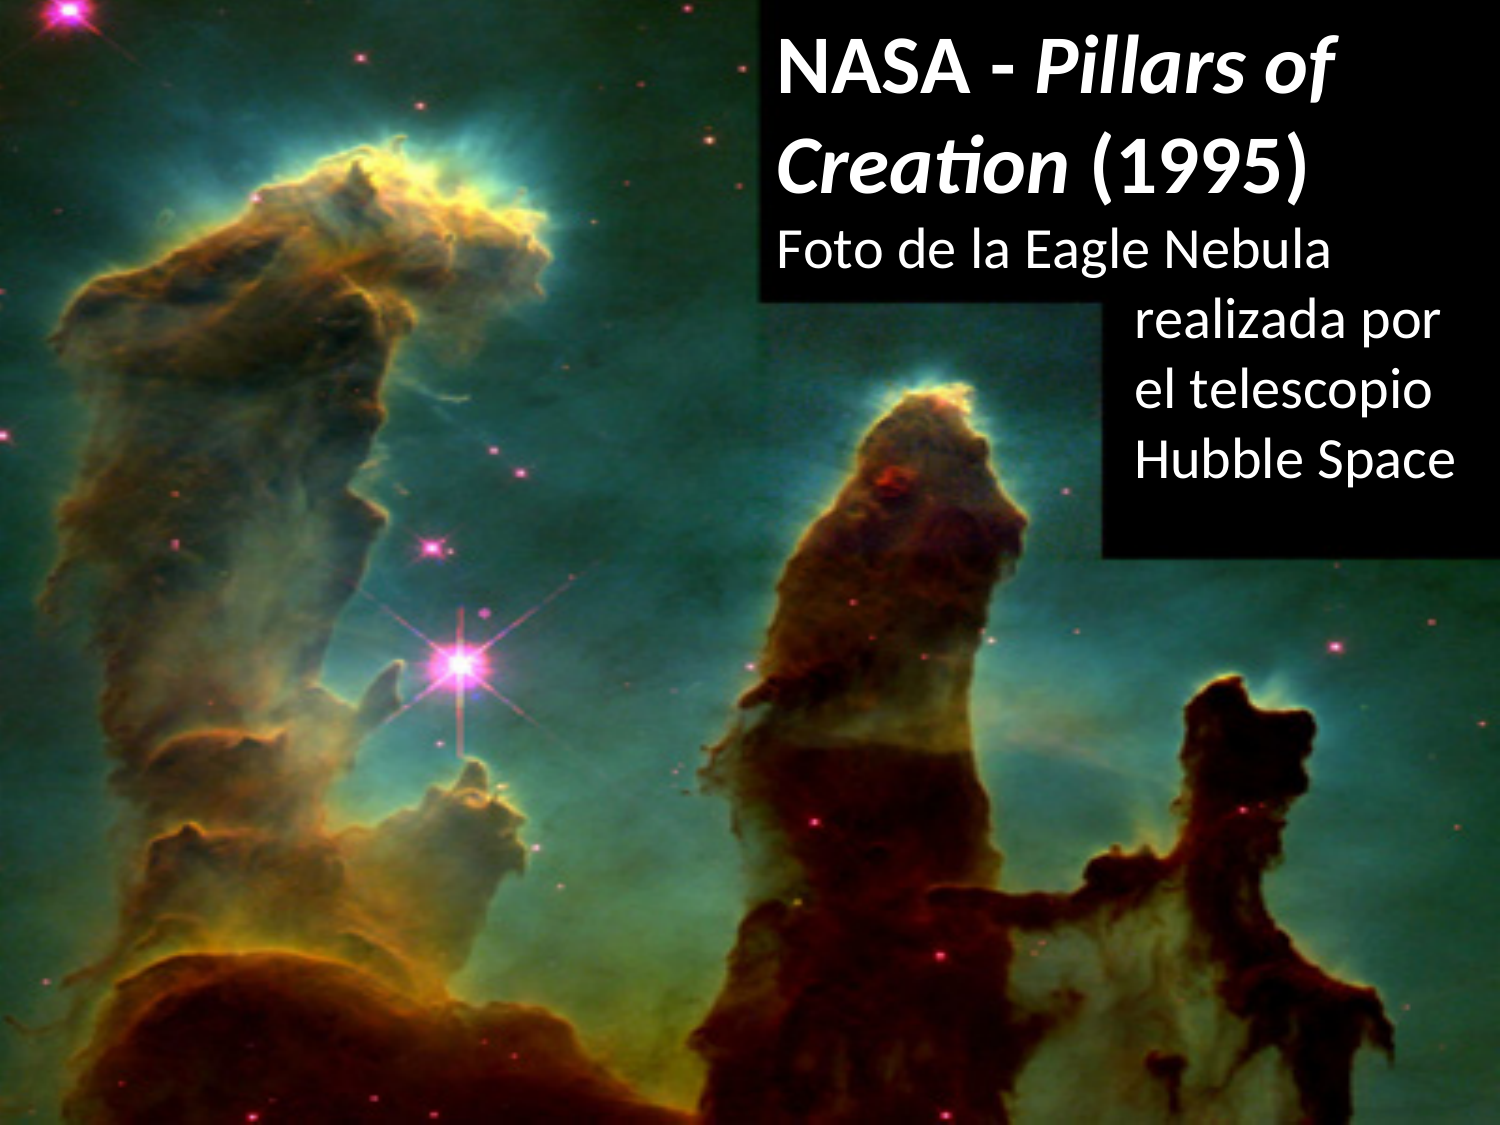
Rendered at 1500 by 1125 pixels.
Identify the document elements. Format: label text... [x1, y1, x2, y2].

text_box NASA - Pillars of Creation (1995) Foto de la Eagle Nebula realizada por el telescopio Hubble Space [761, 2, 1500, 498]
picture [0, 0, 1500, 1125]
